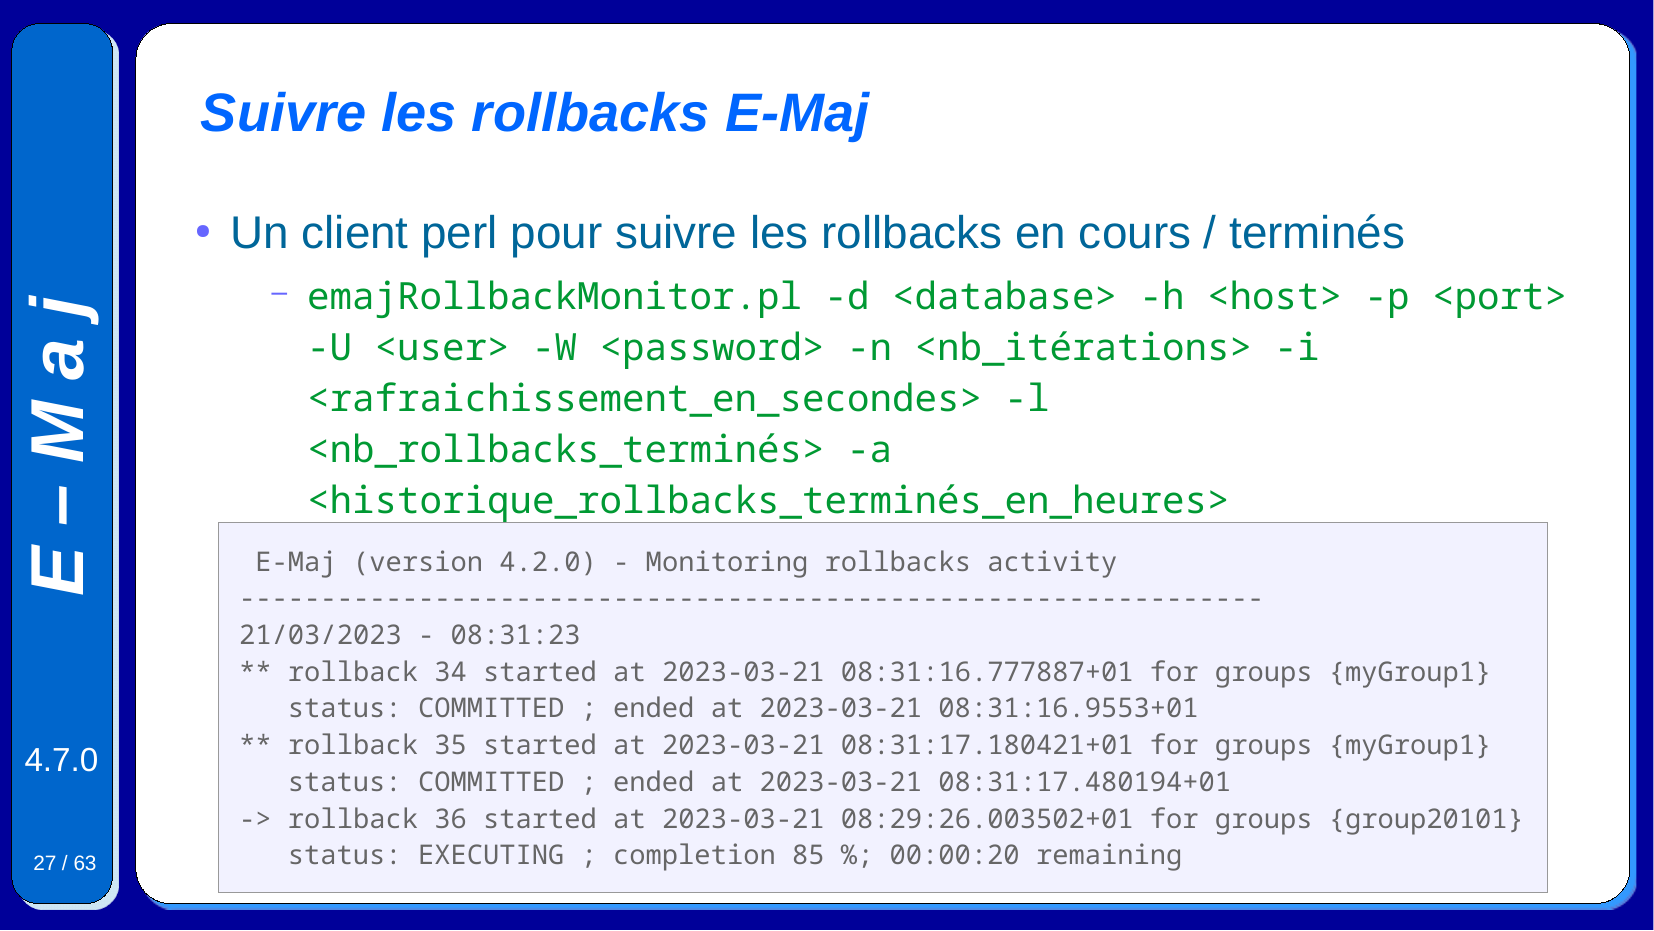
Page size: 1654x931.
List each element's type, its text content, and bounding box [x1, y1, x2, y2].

title Suivre les rollbacks E-Maj [200, 34, 1575, 191]
text_box E-Maj (version 4.2.0) - Monitoring rollbacks activity --------------------------------------------------------------- 21/03/2023 - 08:31:23 ** rollback 34 started at 2023-03-21 08:31:16.777887+01 for groups {myGroup1} status: COMMITTED ; ended at 2023-03-21 08:31:16.9553+01 ** rollback 35 started at 2023-03-21 08:31:17.180421+01 for groups {myGroup1} status: COMMITTED ; ended at 2023-03-21 08:31:17.480194+01 -> rollback 36 started at 2023-03-21 08:29:26.003502+01 for groups {group20101} status: EXECUTING ; completion 85 %; 00:00:20 remaining [218, 522, 1548, 878]
list Un client perl pour suivre les rollbacks en cours / terminés emajRollbackMonitor.pl -d <database> -h <host> -p <port> -U <user> -W <password> -n <nb_itérations> -i <rafraichissement_en_secondes> -l <nb_rollbacks_terminés> -a <historique_rollbacks_terminés_en_heures> [177, 206, 1587, 502]
